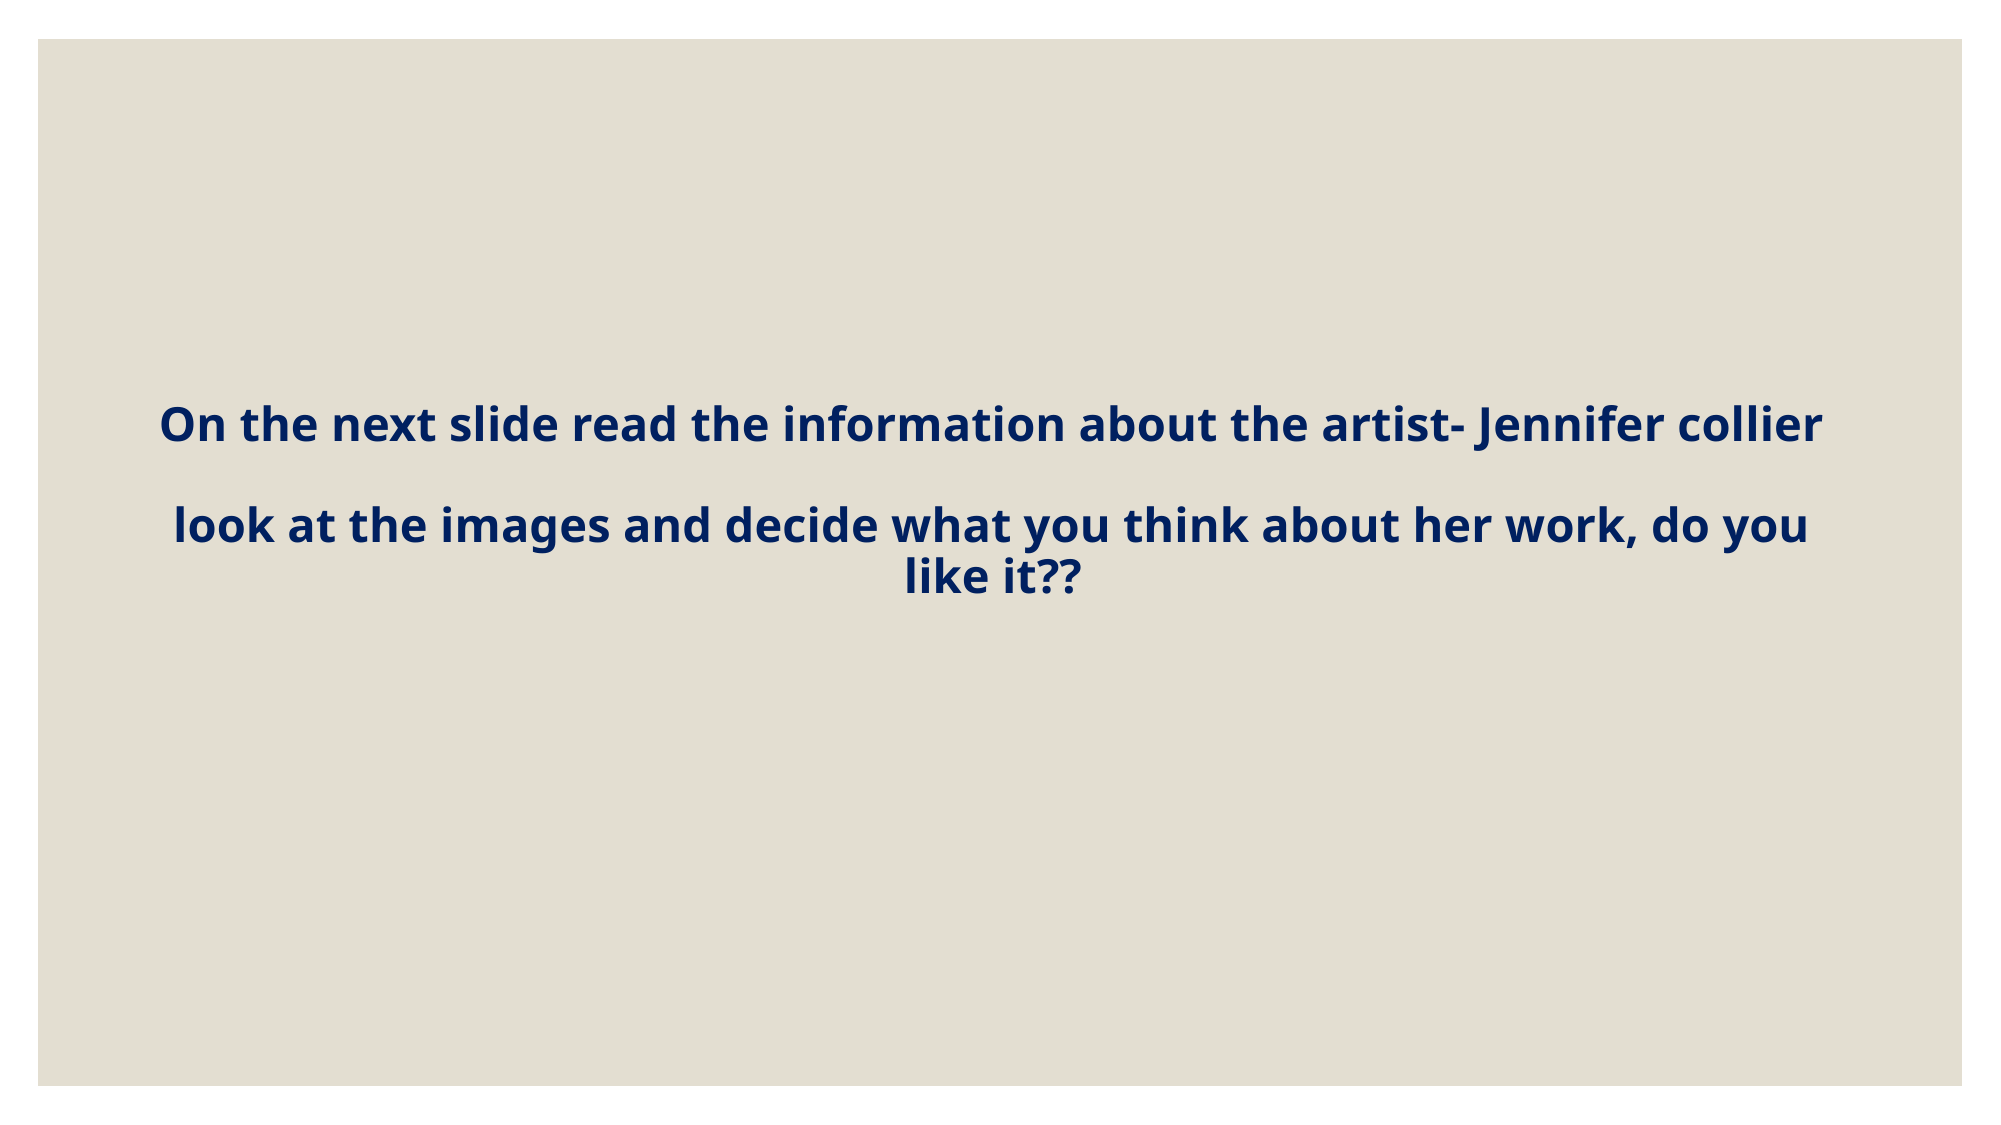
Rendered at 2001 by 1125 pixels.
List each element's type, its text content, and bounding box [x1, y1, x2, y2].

title On the next slide read the information about the artist- Jennifer collier look at the images and decide what you think about her work, do you like it?? [124, 389, 1862, 615]
